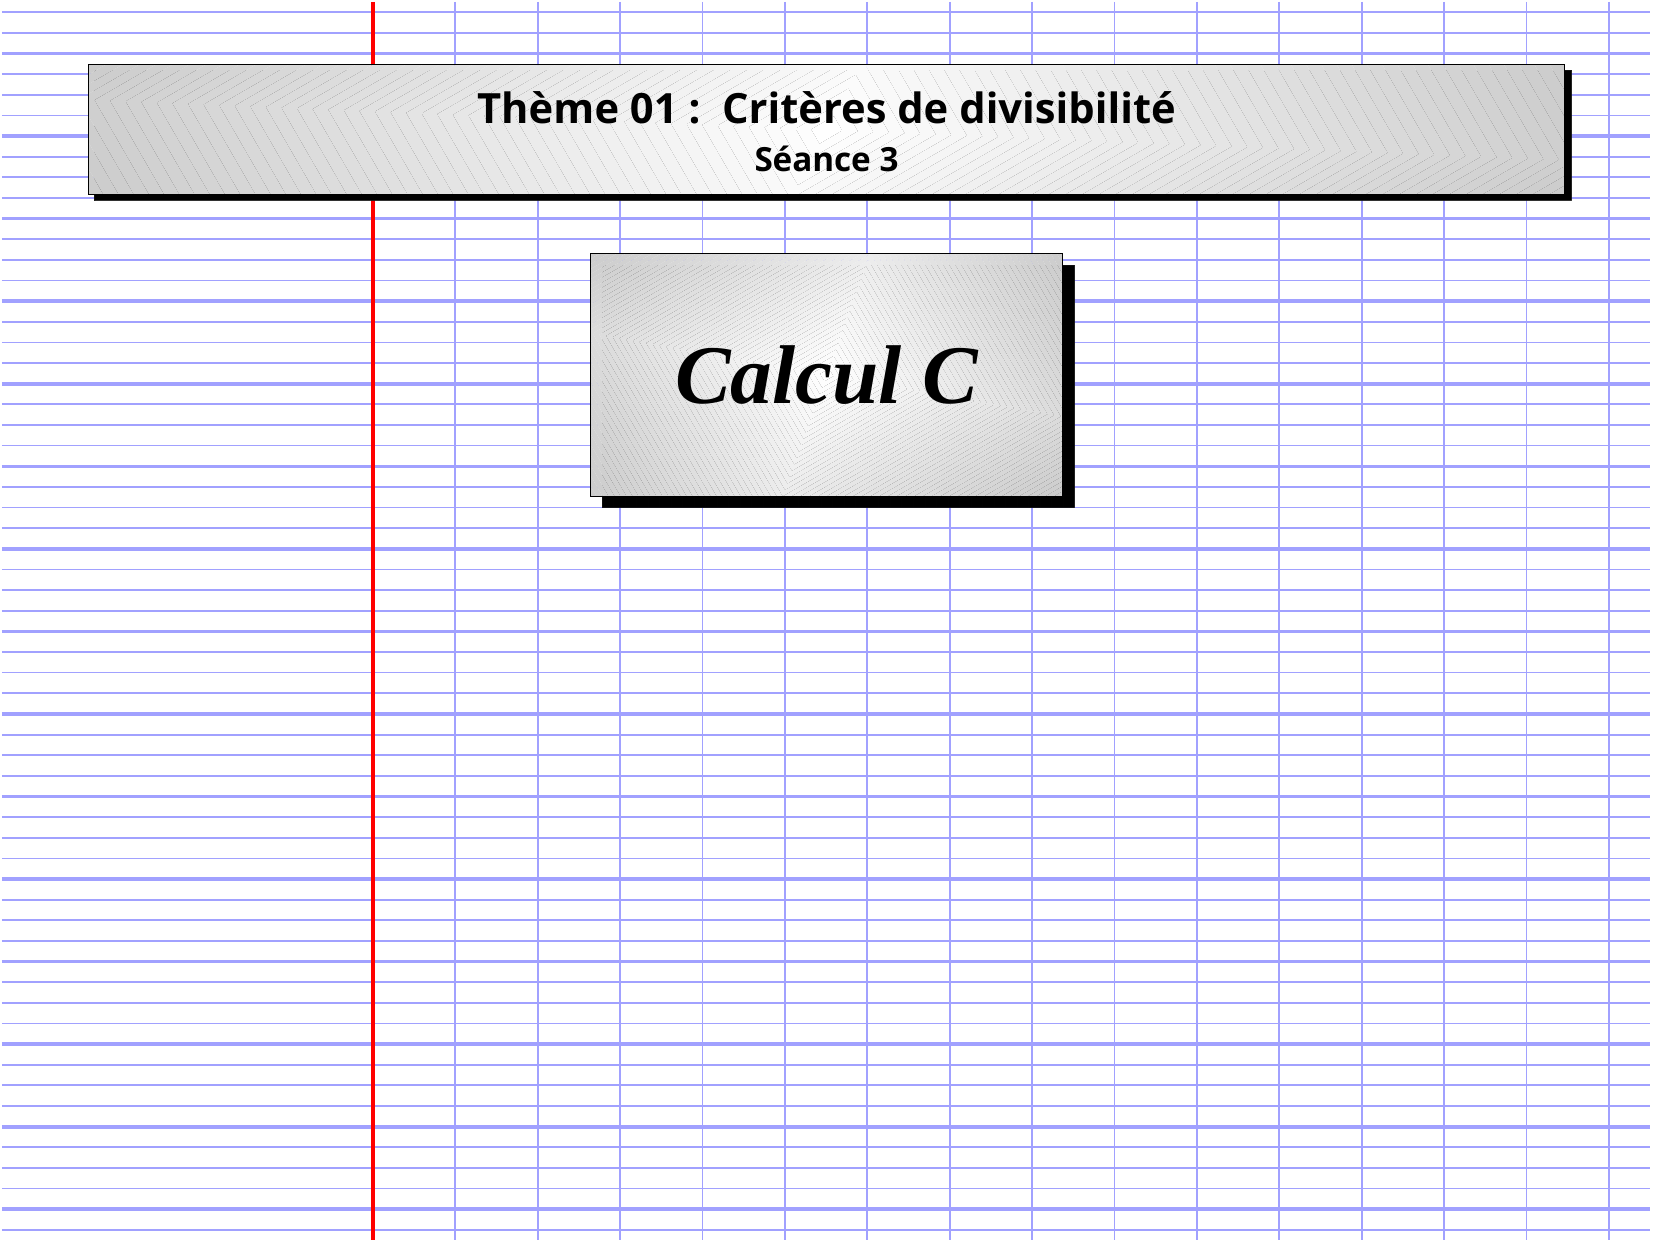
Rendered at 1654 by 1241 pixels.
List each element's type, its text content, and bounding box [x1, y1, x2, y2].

text_box Thème 01 : Critères de divisibilité Séance 3 [88, 64, 1565, 195]
text_box Calcul C [590, 253, 1063, 497]
picture [0, 0, 1654, 1241]
